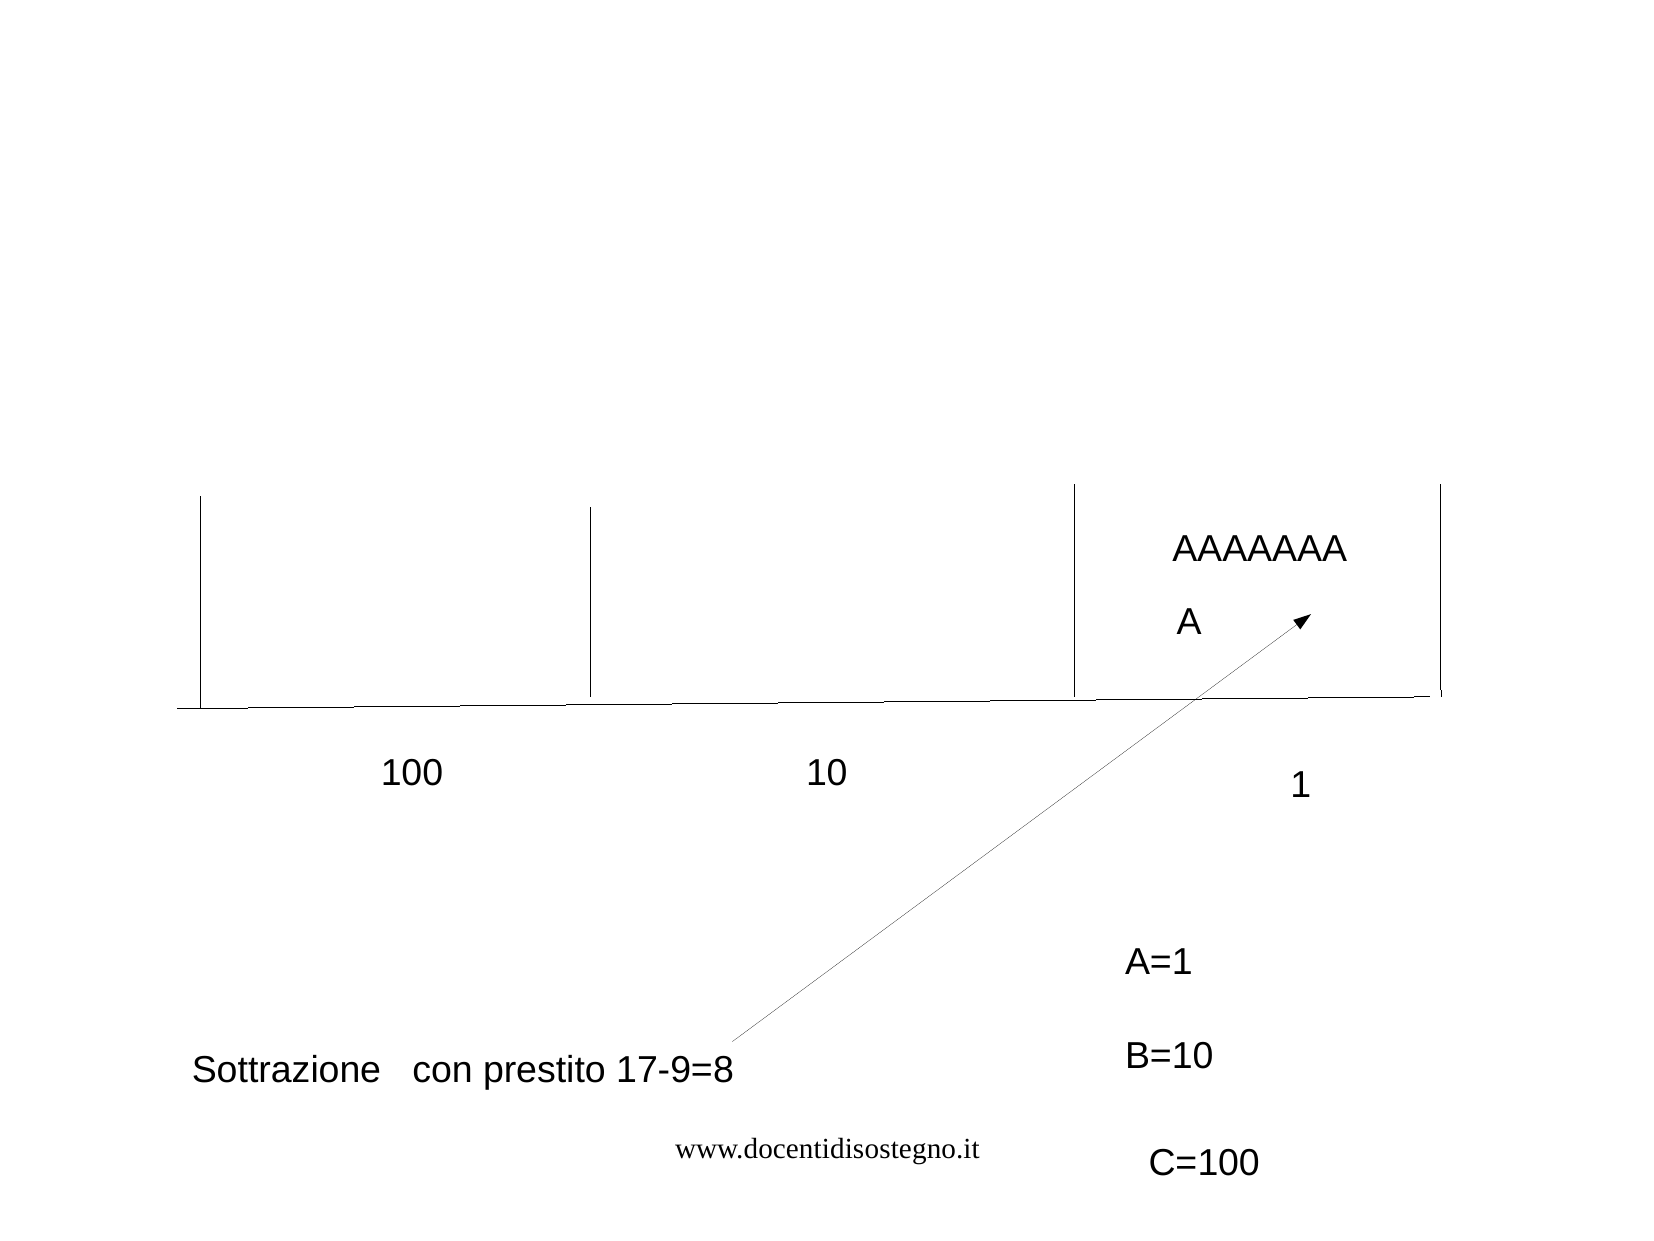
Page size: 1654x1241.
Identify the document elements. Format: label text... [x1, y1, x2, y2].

text_box B=10 [1110, 1027, 1253, 1085]
text_box 1 [1275, 755, 1326, 813]
text_box 100 [366, 744, 459, 801]
text_box AAAAAAA [1157, 519, 1363, 577]
text_box Sottrazione con prestito 17-9=8 [177, 1041, 1028, 1099]
text_box A [1161, 592, 1217, 650]
text_box A=1 [1110, 933, 1208, 990]
text_box 10 [791, 744, 863, 801]
text_box C=100 [1133, 1133, 1275, 1191]
text_box www.docentidisostegno.it [565, 1129, 1090, 1216]
